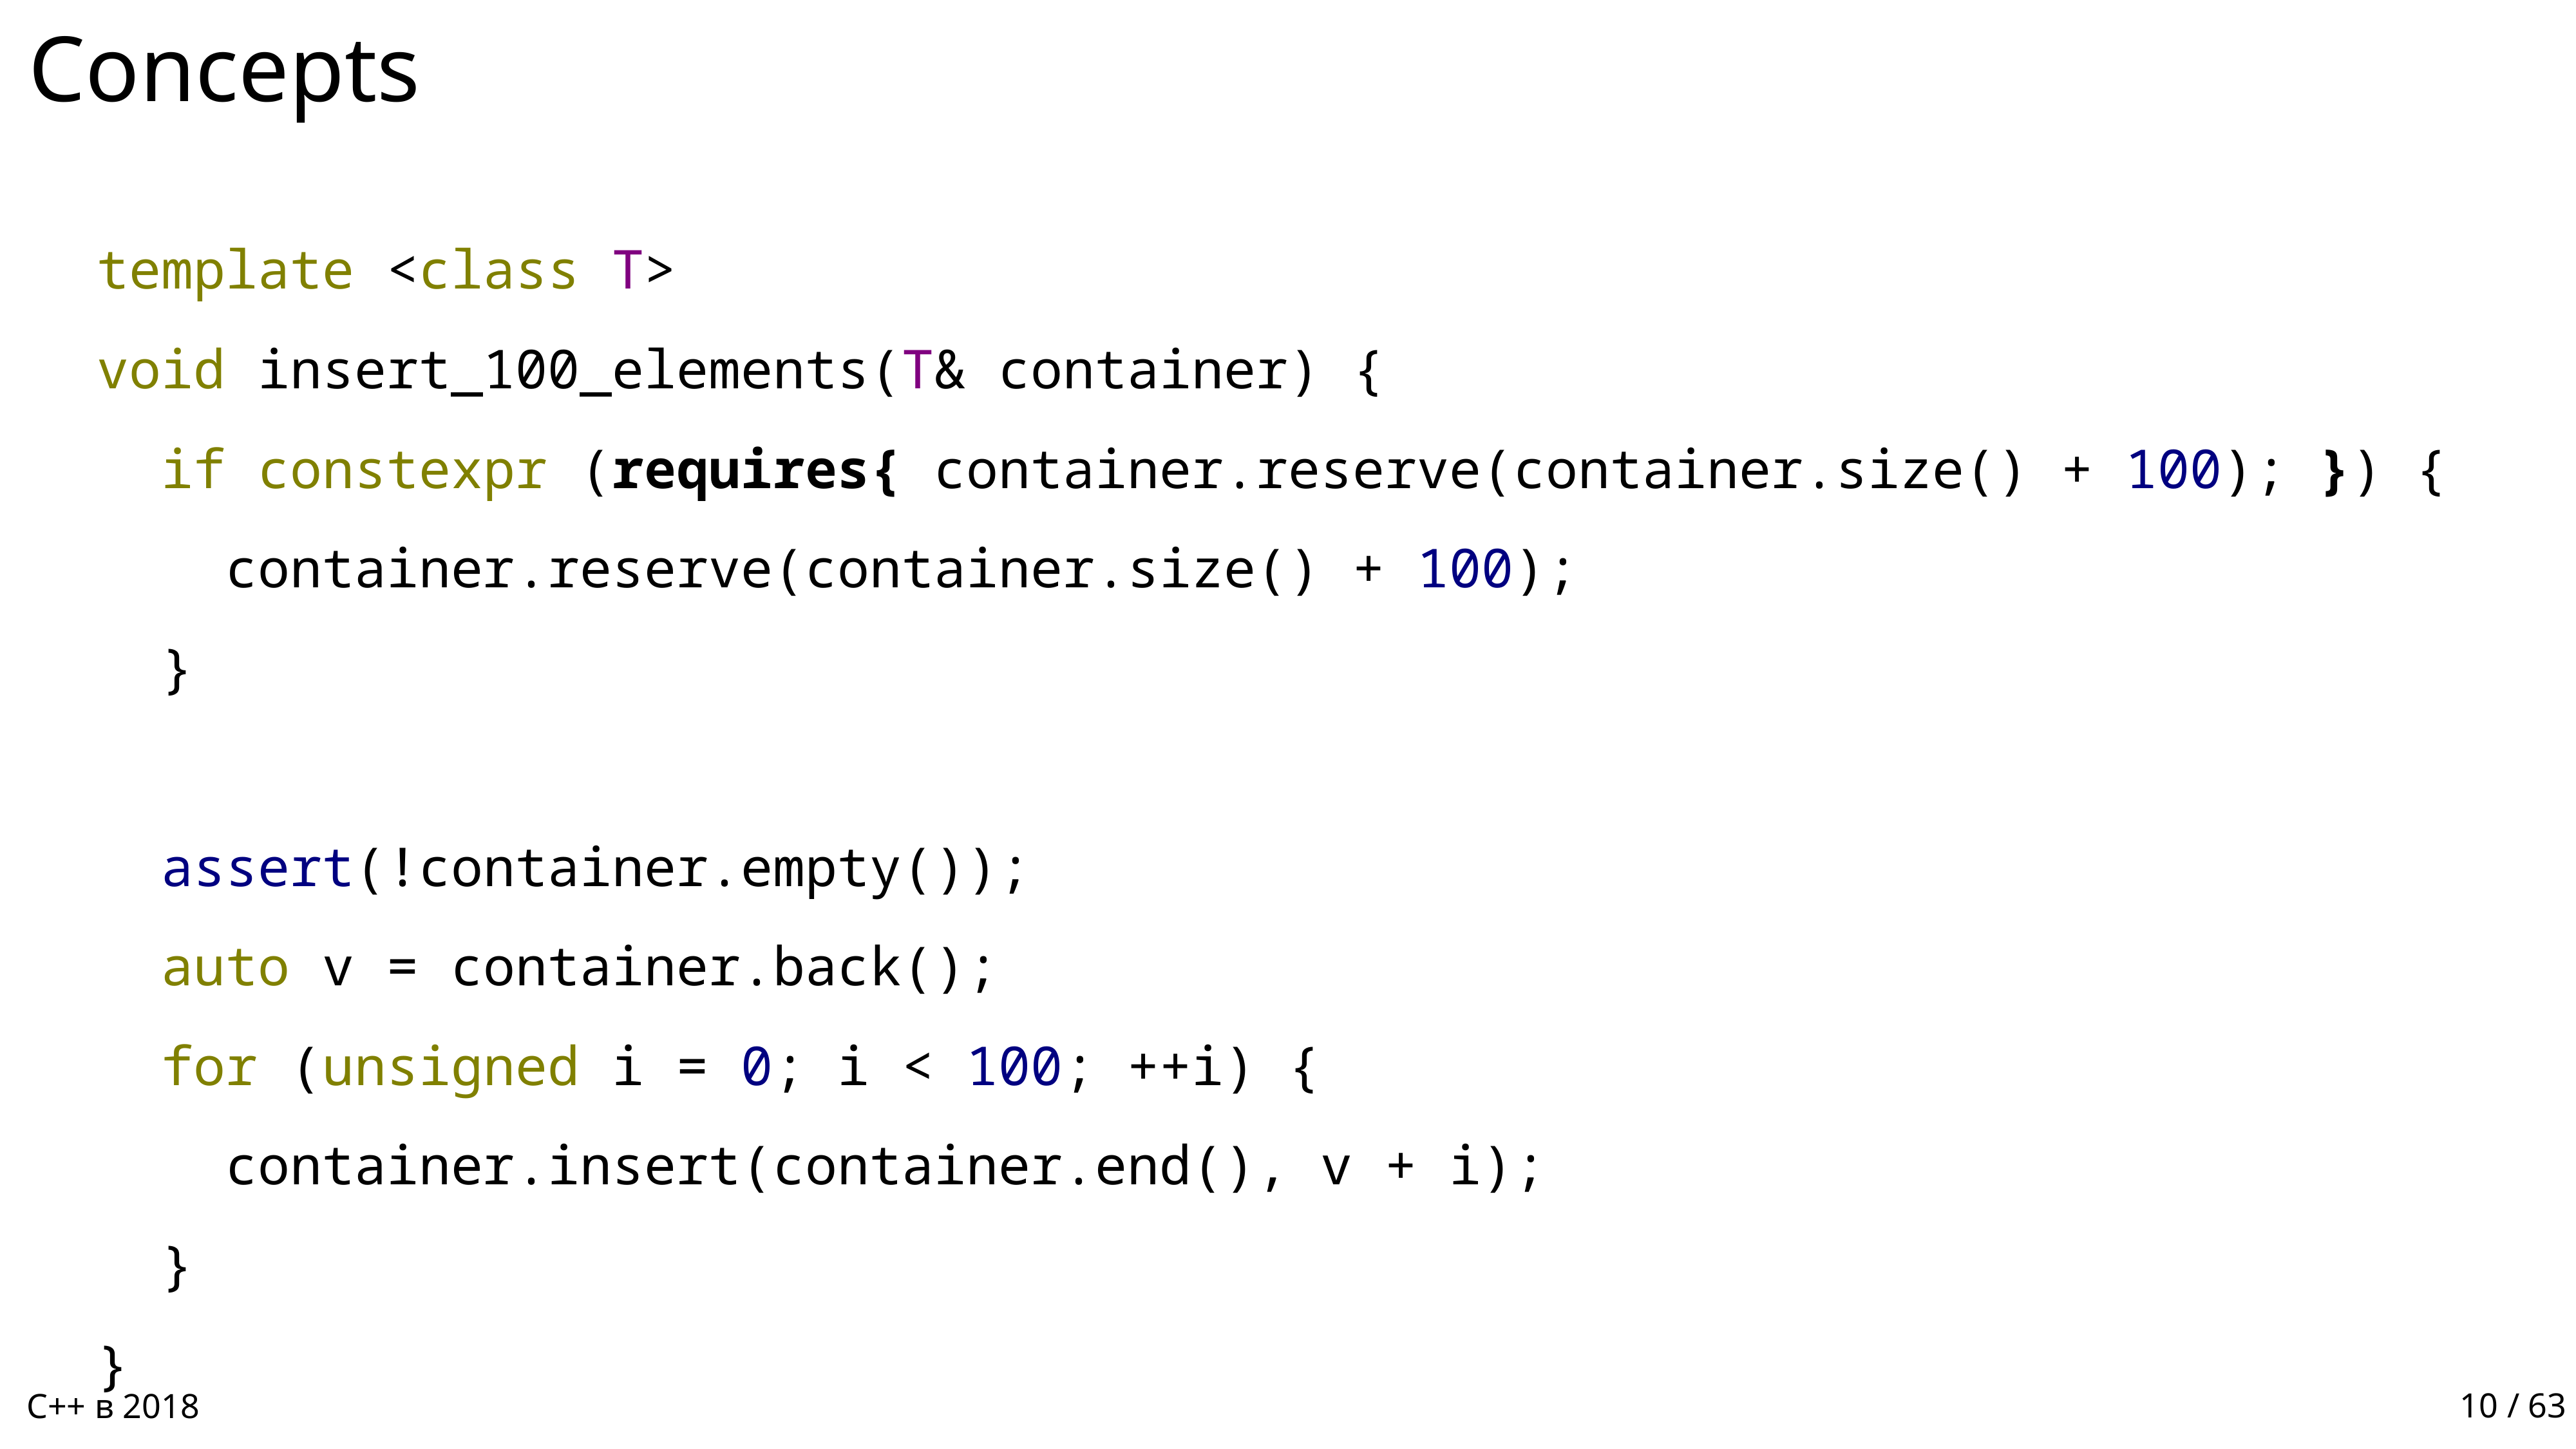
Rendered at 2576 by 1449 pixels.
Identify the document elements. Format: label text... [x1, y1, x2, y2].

title Concepts [19, 19, 2551, 155]
list template <class T> void insert_100_elements(T& container) { if constexpr (requires{ container.reserve(container.size() + 100); }) { container.reserve(container.size() + 100); } assert(!container.empty()); auto v = container.back(); for (unsigned i = 0; i < 100; ++i) { container.insert(container.end(), v + i); } } [87, 214, 2551, 1382]
list <number> / 63 [1479, 1376, 2576, 1431]
list C++ в 2018 [17, 1376, 1114, 1431]
